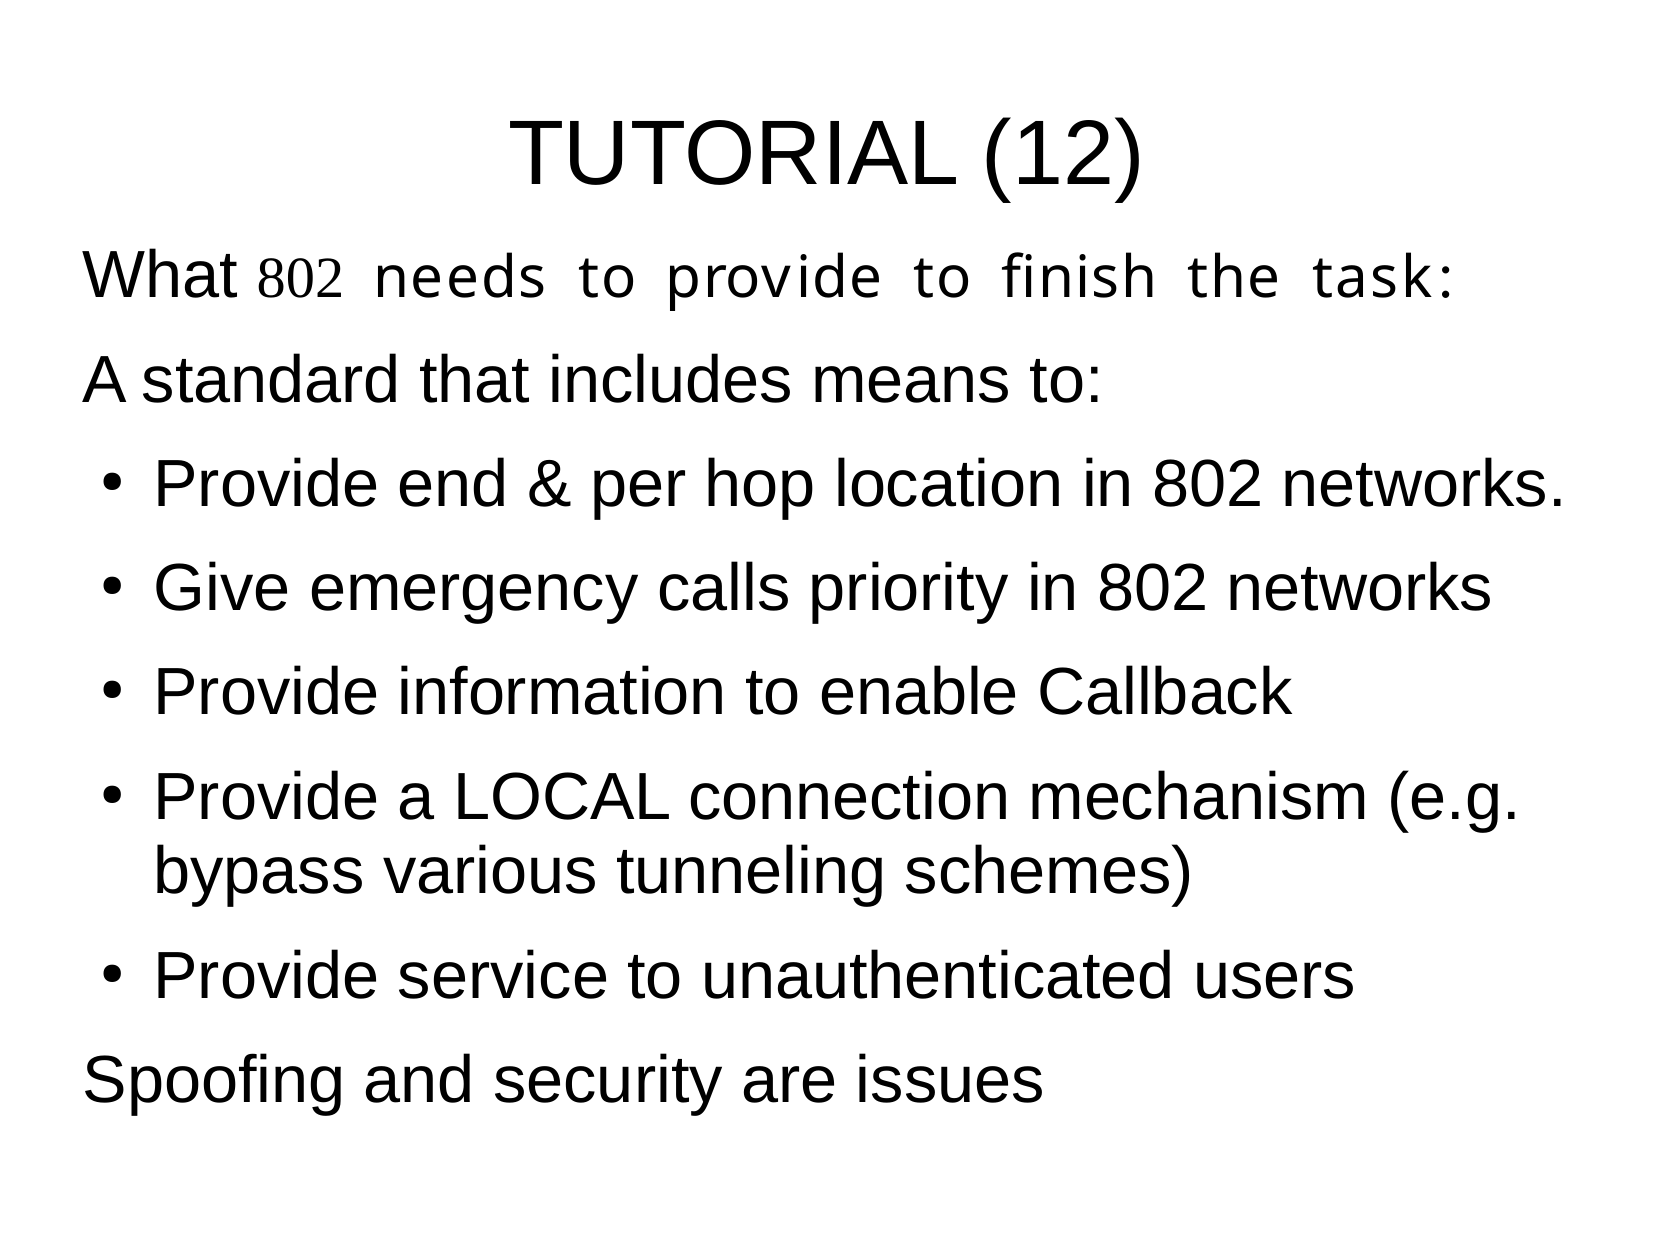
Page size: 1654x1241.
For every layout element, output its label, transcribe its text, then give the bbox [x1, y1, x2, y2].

title TUTORIAL (12) [82, 56, 1571, 237]
list What 802 needs to provide to finish the task: A standard that includes means to: Provide end & per hop location in 802 networks. Give emergency calls priority in 802 networks Provide information to enable Callback Provide a LOCAL connection mechanism (e.g. bypass various tunneling schemes) Provide service to unauthenticated users Spoofing and security are issues [82, 237, 1571, 1123]
